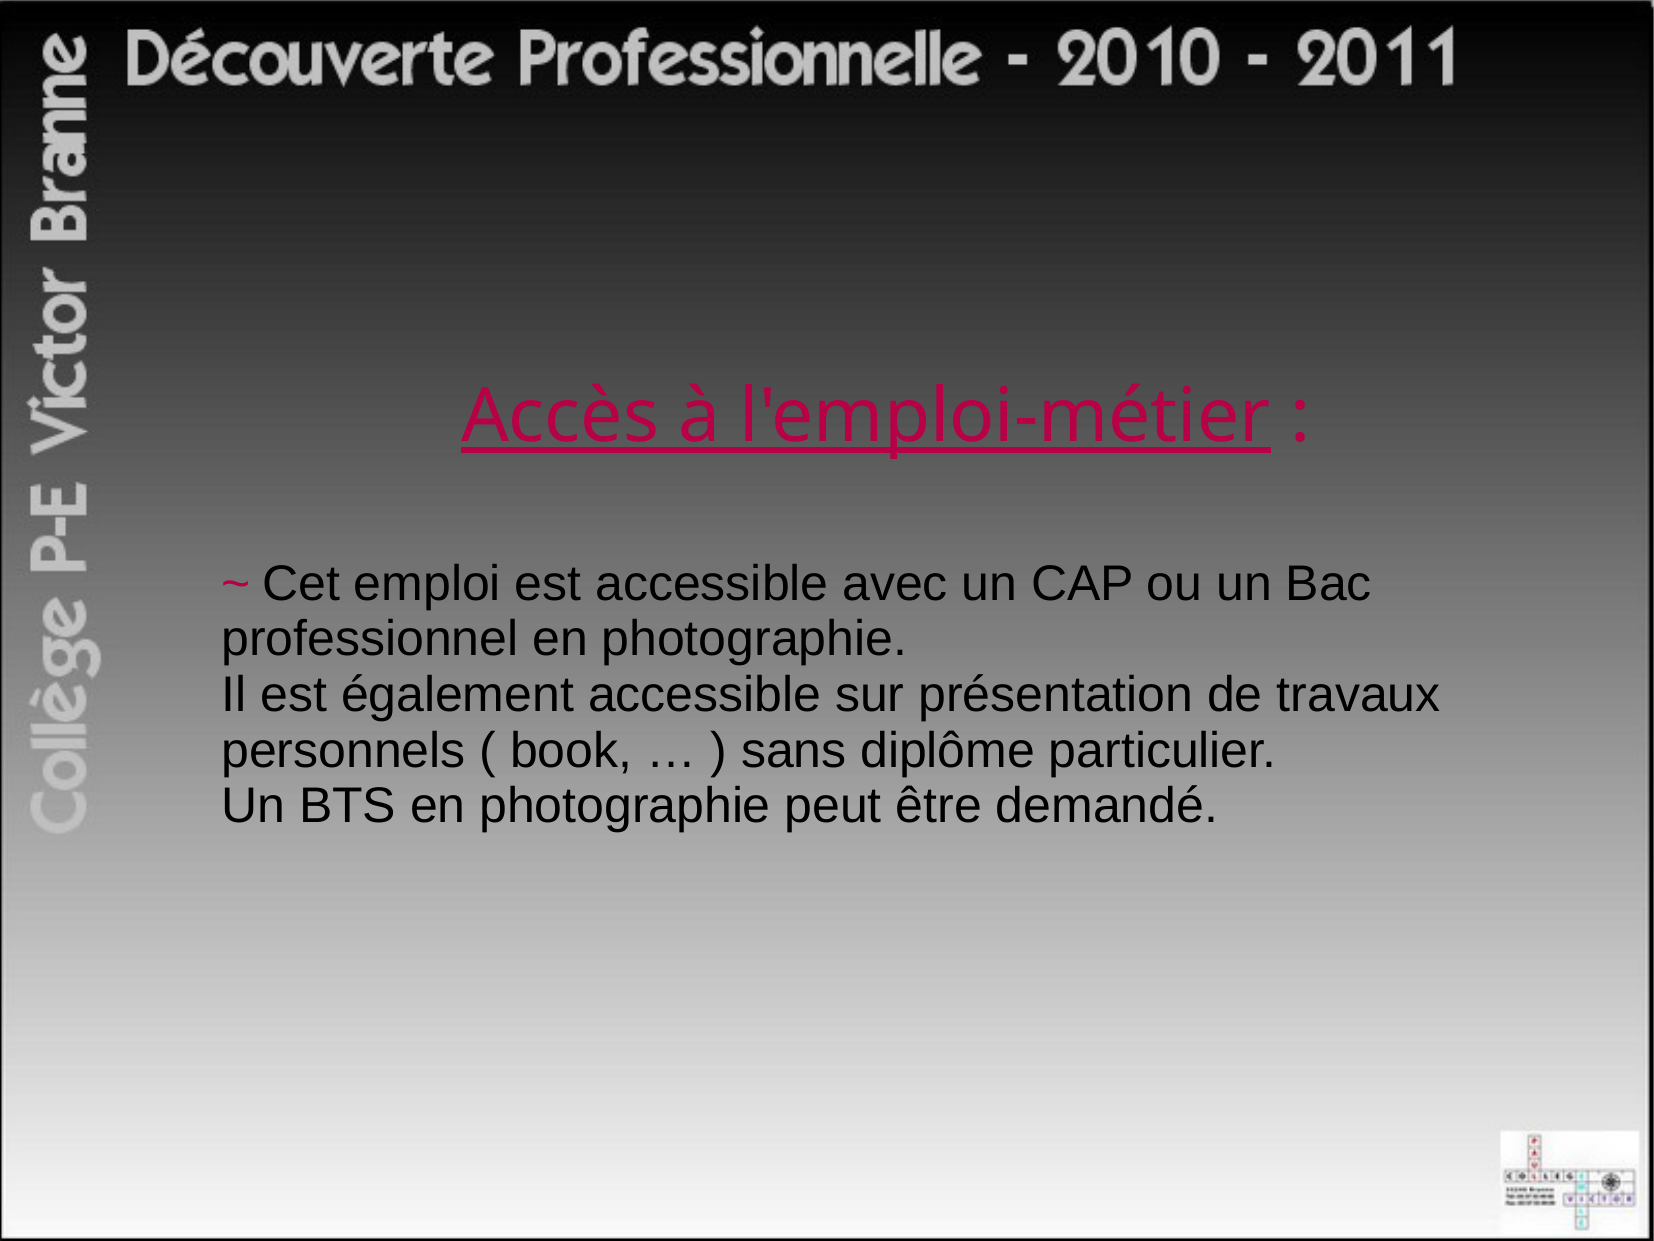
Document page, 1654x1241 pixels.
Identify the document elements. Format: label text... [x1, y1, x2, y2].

picture [0, 0, 1654, 1241]
text_box Accès à l'emploi-métier : ~ Cet emploi est accessible avec un CAP ou un Bac professionnel en photographie. Il est également accessible sur présentation de travaux personnels ( book, … ) sans diplôme particulier. Un BTS en photographie peut être demandé. [206, 354, 1565, 1241]
